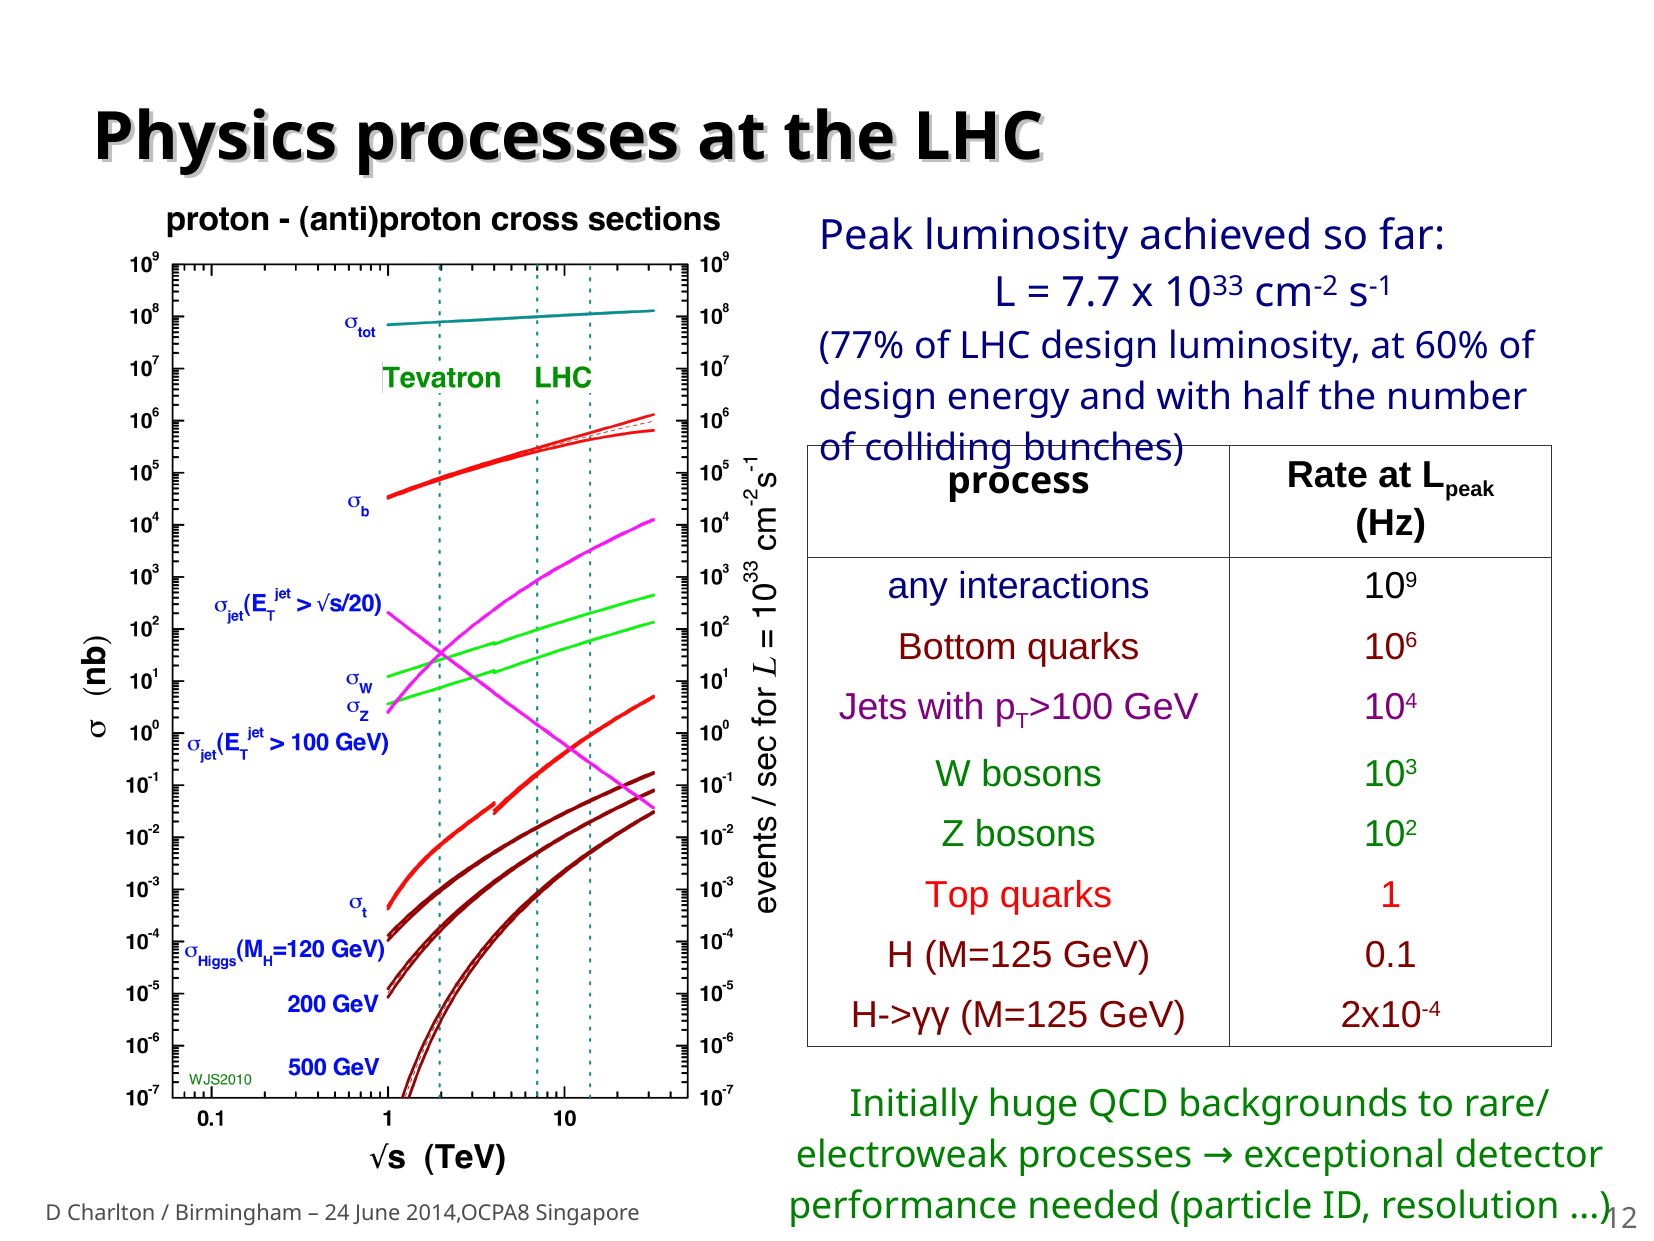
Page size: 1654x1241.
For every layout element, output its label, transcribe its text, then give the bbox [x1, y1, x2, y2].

table_cell Top quarks [808, 865, 1229, 926]
table_header process [808, 446, 1229, 557]
table_cell any interactions [808, 558, 1229, 618]
table_cell 109 [1230, 558, 1551, 618]
table_header process [939, 446, 951, 458]
table_cell 0.1 [1230, 926, 1551, 986]
table_header process [887, 446, 899, 458]
table_header Rate at Lpeak (Hz) [1230, 446, 1551, 557]
table_header process [1028, 446, 1040, 458]
table_cell 103 [1230, 745, 1551, 805]
table_cell Bottom quarks [808, 618, 1229, 678]
table_header process [823, 446, 835, 458]
text_box Physics processes at the LHC [78, 80, 1424, 174]
table_cell 1 [1230, 865, 1551, 926]
table_cell H (M=125 GeV) [808, 926, 1229, 986]
text_box Initially huge QCD backgrounds to rare/ electroweak processes → exceptional detector performance needed (particle ID, resolution ...) [772, 1069, 1627, 1216]
picture [62, 182, 798, 1202]
table_cell 104 [1230, 678, 1551, 745]
table_cell 102 [1230, 805, 1551, 865]
table_cell 2x10-4 [1230, 986, 1551, 1046]
table_header process [995, 446, 1007, 458]
table_cell Jets with pT>100 GeV [808, 678, 1229, 745]
text_box Peak luminosity achieved so far: L = 7.7 x 1033 cm-2 s-1 (77% of LHC design luminosity, at 60% of design energy and with half the number of colliding bunches) [804, 197, 1583, 442]
table_cell W bosons [808, 745, 1229, 805]
table_cell H->γγ (M=125 GeV) [808, 986, 1229, 1046]
table_cell 106 [1230, 618, 1551, 678]
table_cell Z bosons [808, 805, 1229, 865]
